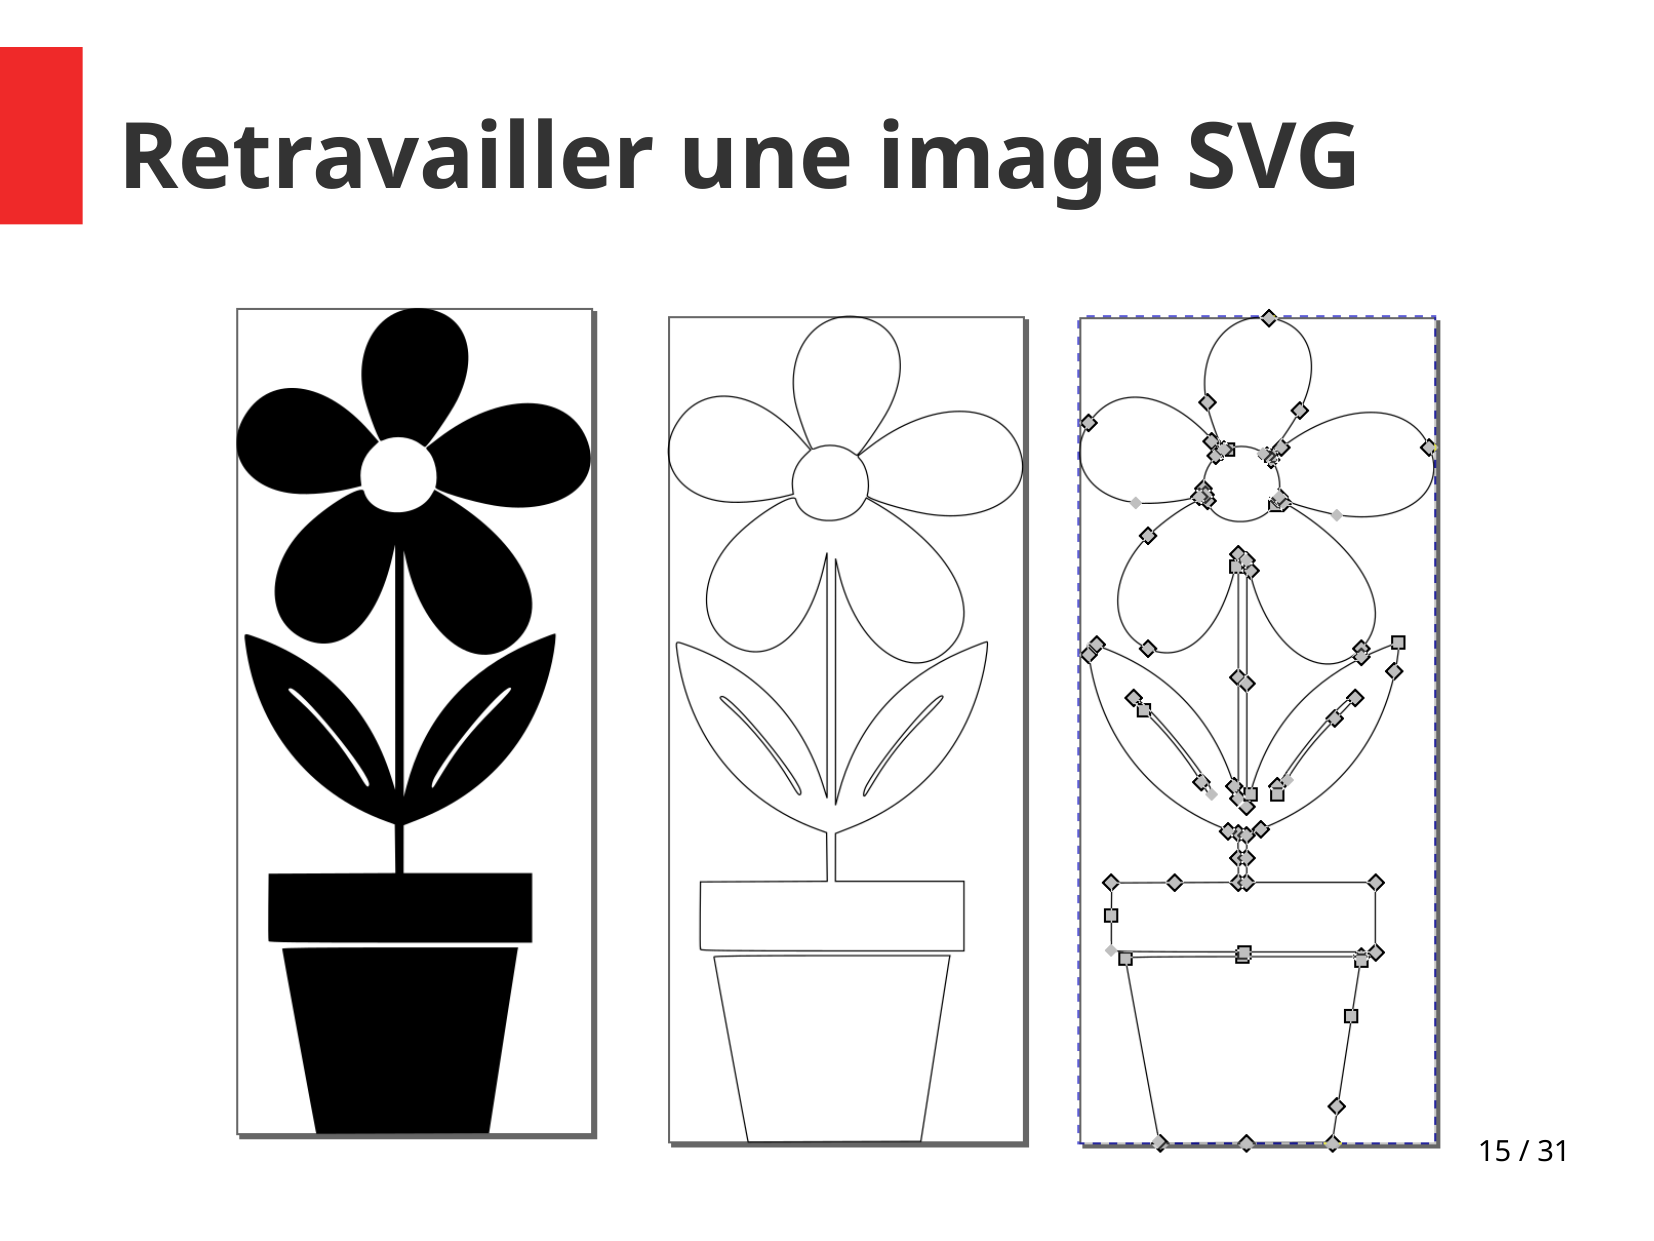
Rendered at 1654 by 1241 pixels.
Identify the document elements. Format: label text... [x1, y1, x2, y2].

title Retravailler une image SVG [118, 49, 1571, 257]
picture [188, 271, 1465, 1167]
